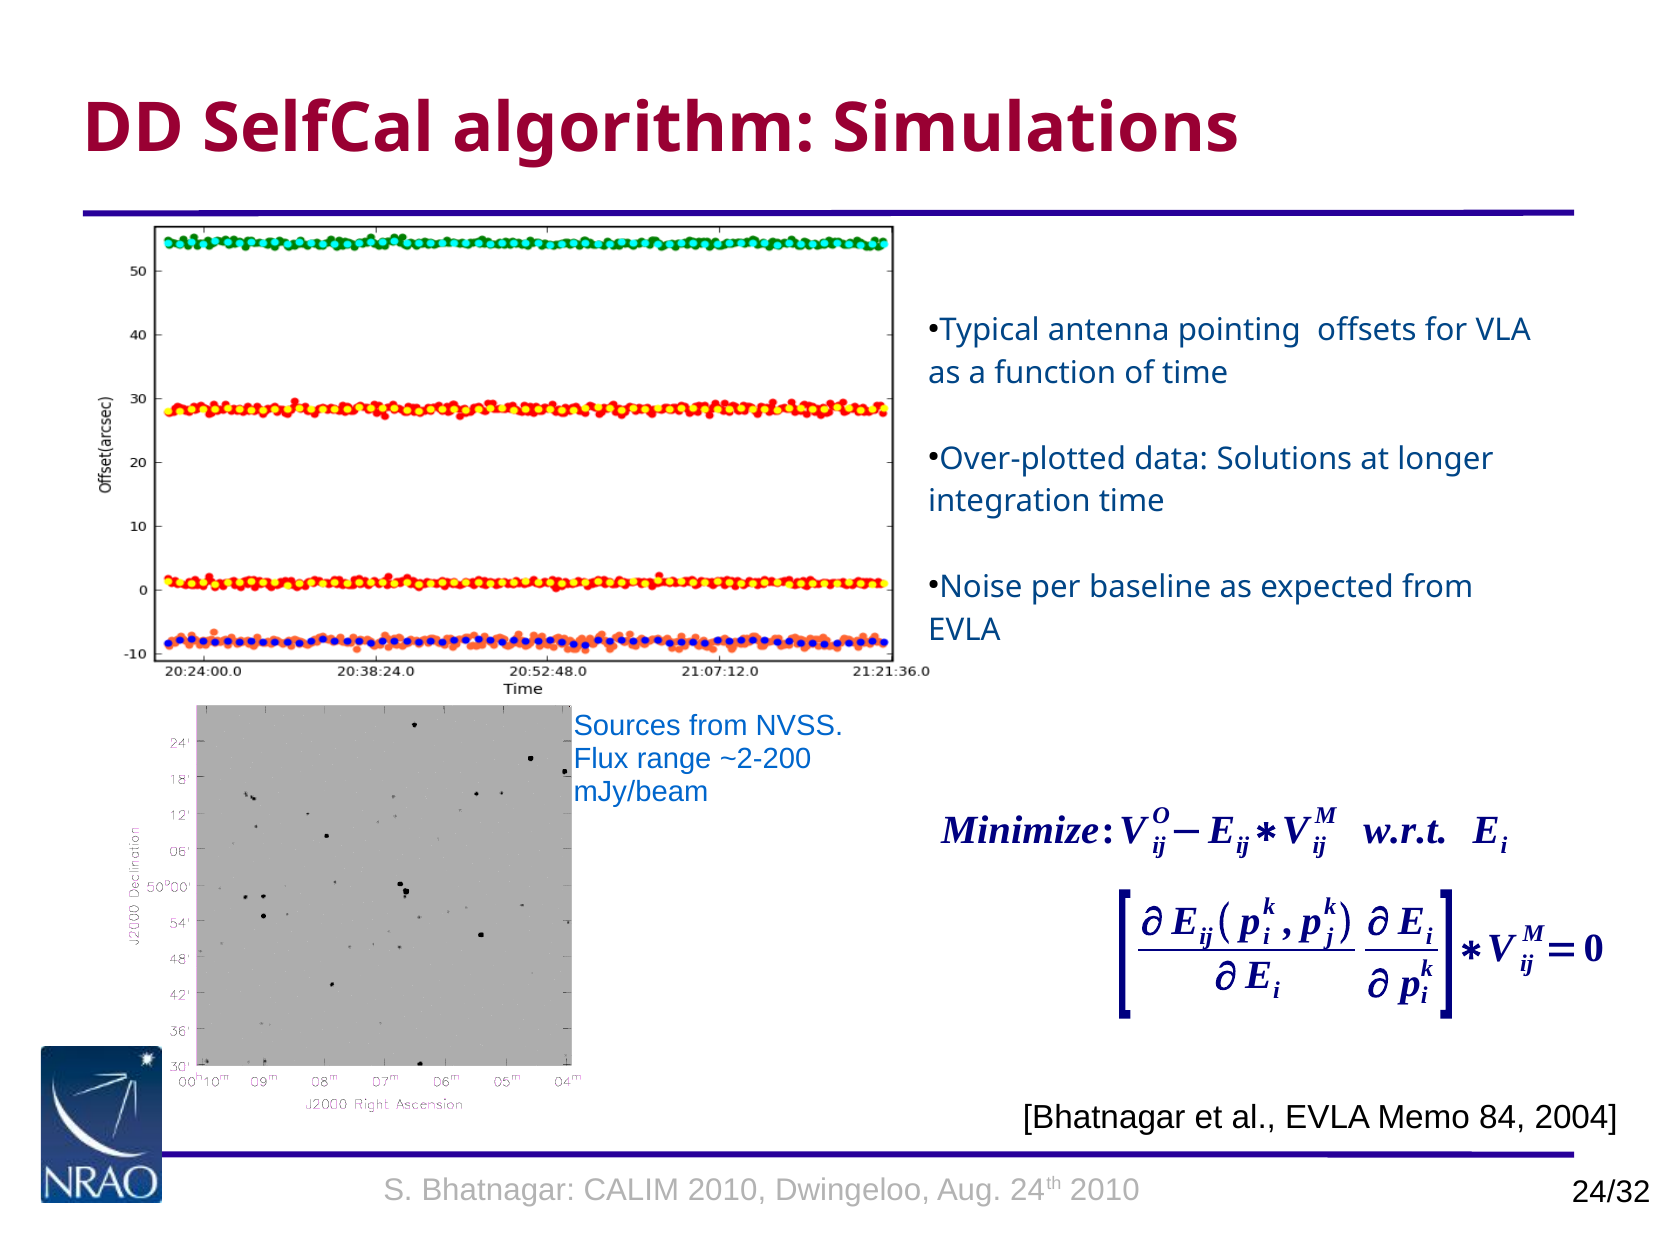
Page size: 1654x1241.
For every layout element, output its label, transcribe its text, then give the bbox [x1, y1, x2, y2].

title DD SelfCal algorithm: Simulations [82, 49, 1571, 202]
text_box Sources from NVSS. Flux range ~2-200 mJy/beam [558, 701, 873, 815]
text_box Typical antenna pointing offsets for VLA as a function of time Over-plotted data: Solutions at longer integration time Noise per baseline as expected from EVLA [913, 300, 1566, 593]
picture [0, 0, 1654, 1241]
chart [928, 803, 1518, 859]
chart [1107, 884, 1612, 1019]
text_box [Bhatnagar et al., EVLA Memo 84, 2004] [1008, 1091, 1638, 1143]
